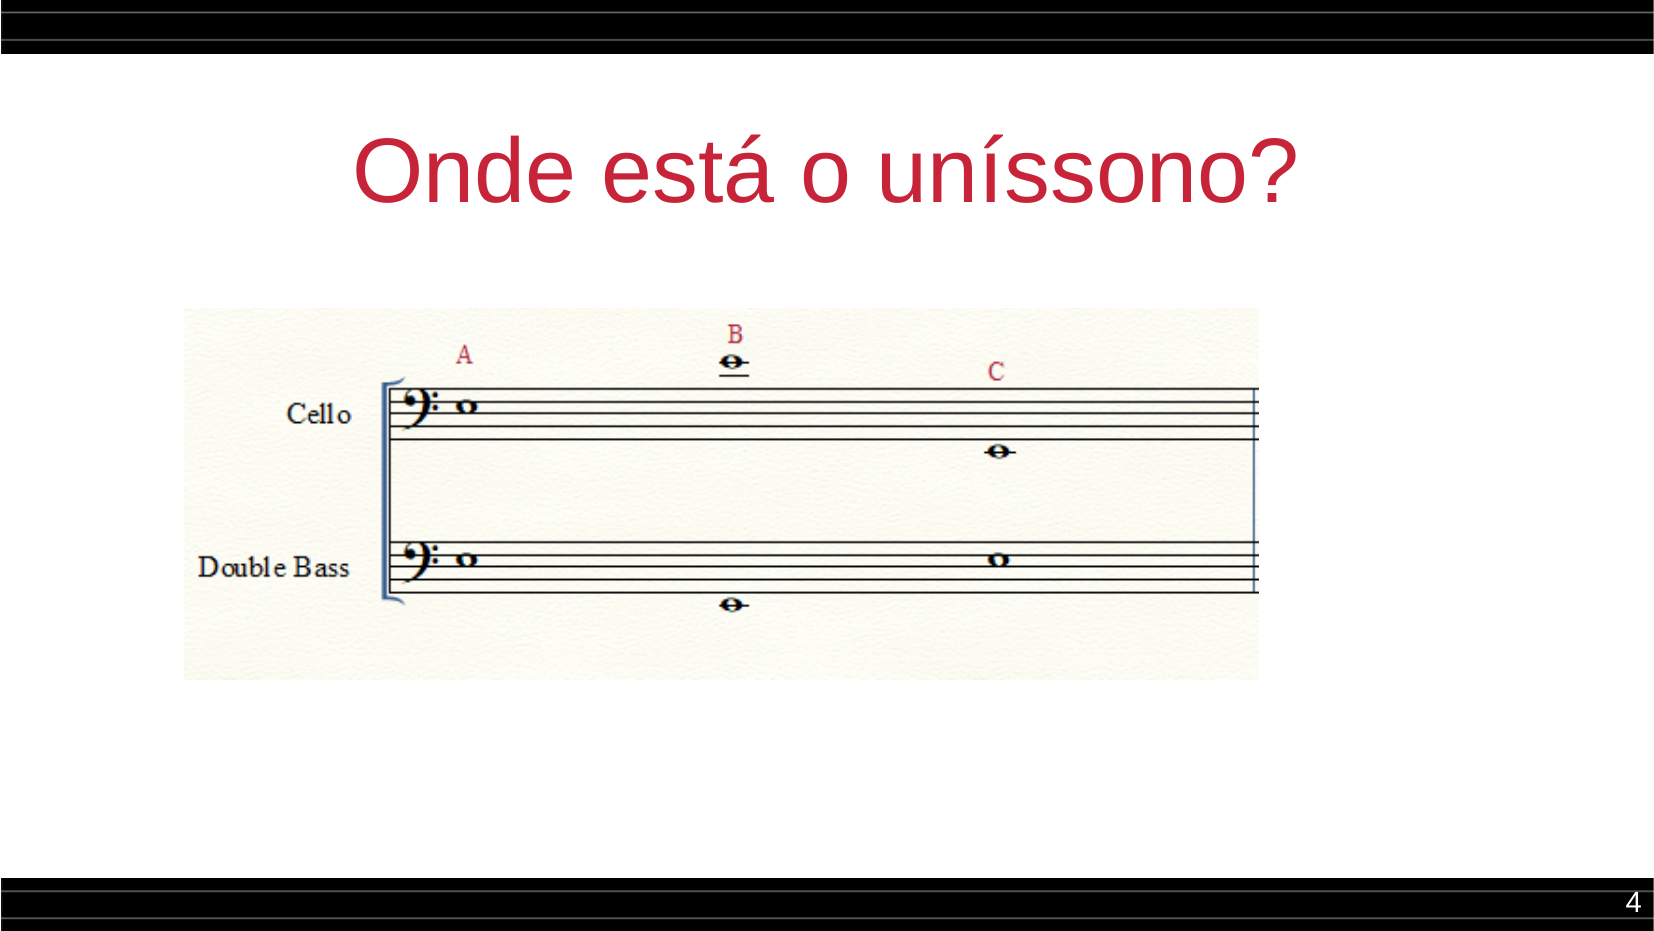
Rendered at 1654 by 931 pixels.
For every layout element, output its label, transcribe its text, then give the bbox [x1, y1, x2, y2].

picture [184, 308, 1259, 680]
picture [1, 0, 1654, 54]
picture [1, 878, 1654, 931]
title Onde está o uníssono? [82, 92, 1571, 249]
